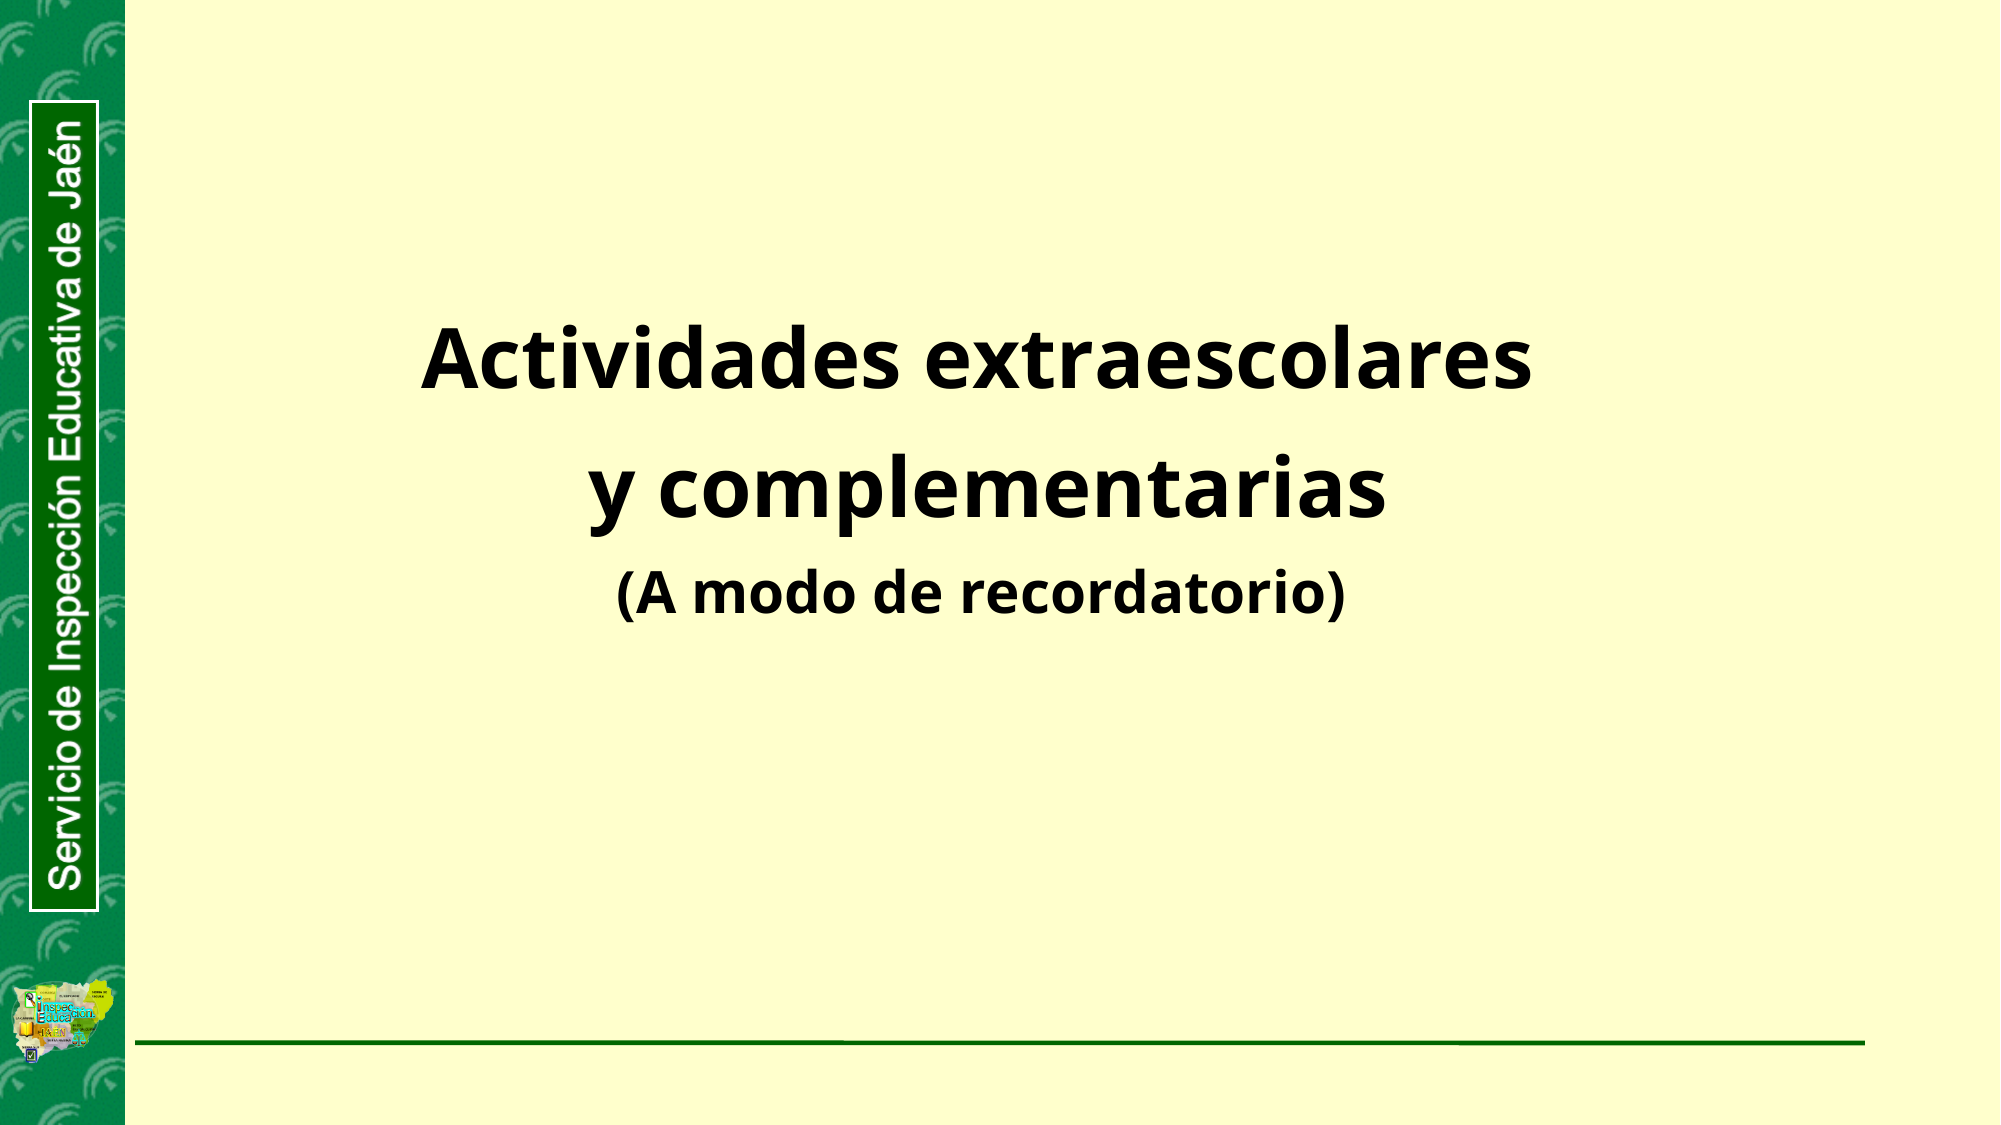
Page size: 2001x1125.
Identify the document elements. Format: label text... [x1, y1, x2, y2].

text_box Actividades extraescolares y complementarias (A modo de recordatorio) [196, 267, 1780, 634]
picture [0, 0, 125, 1125]
